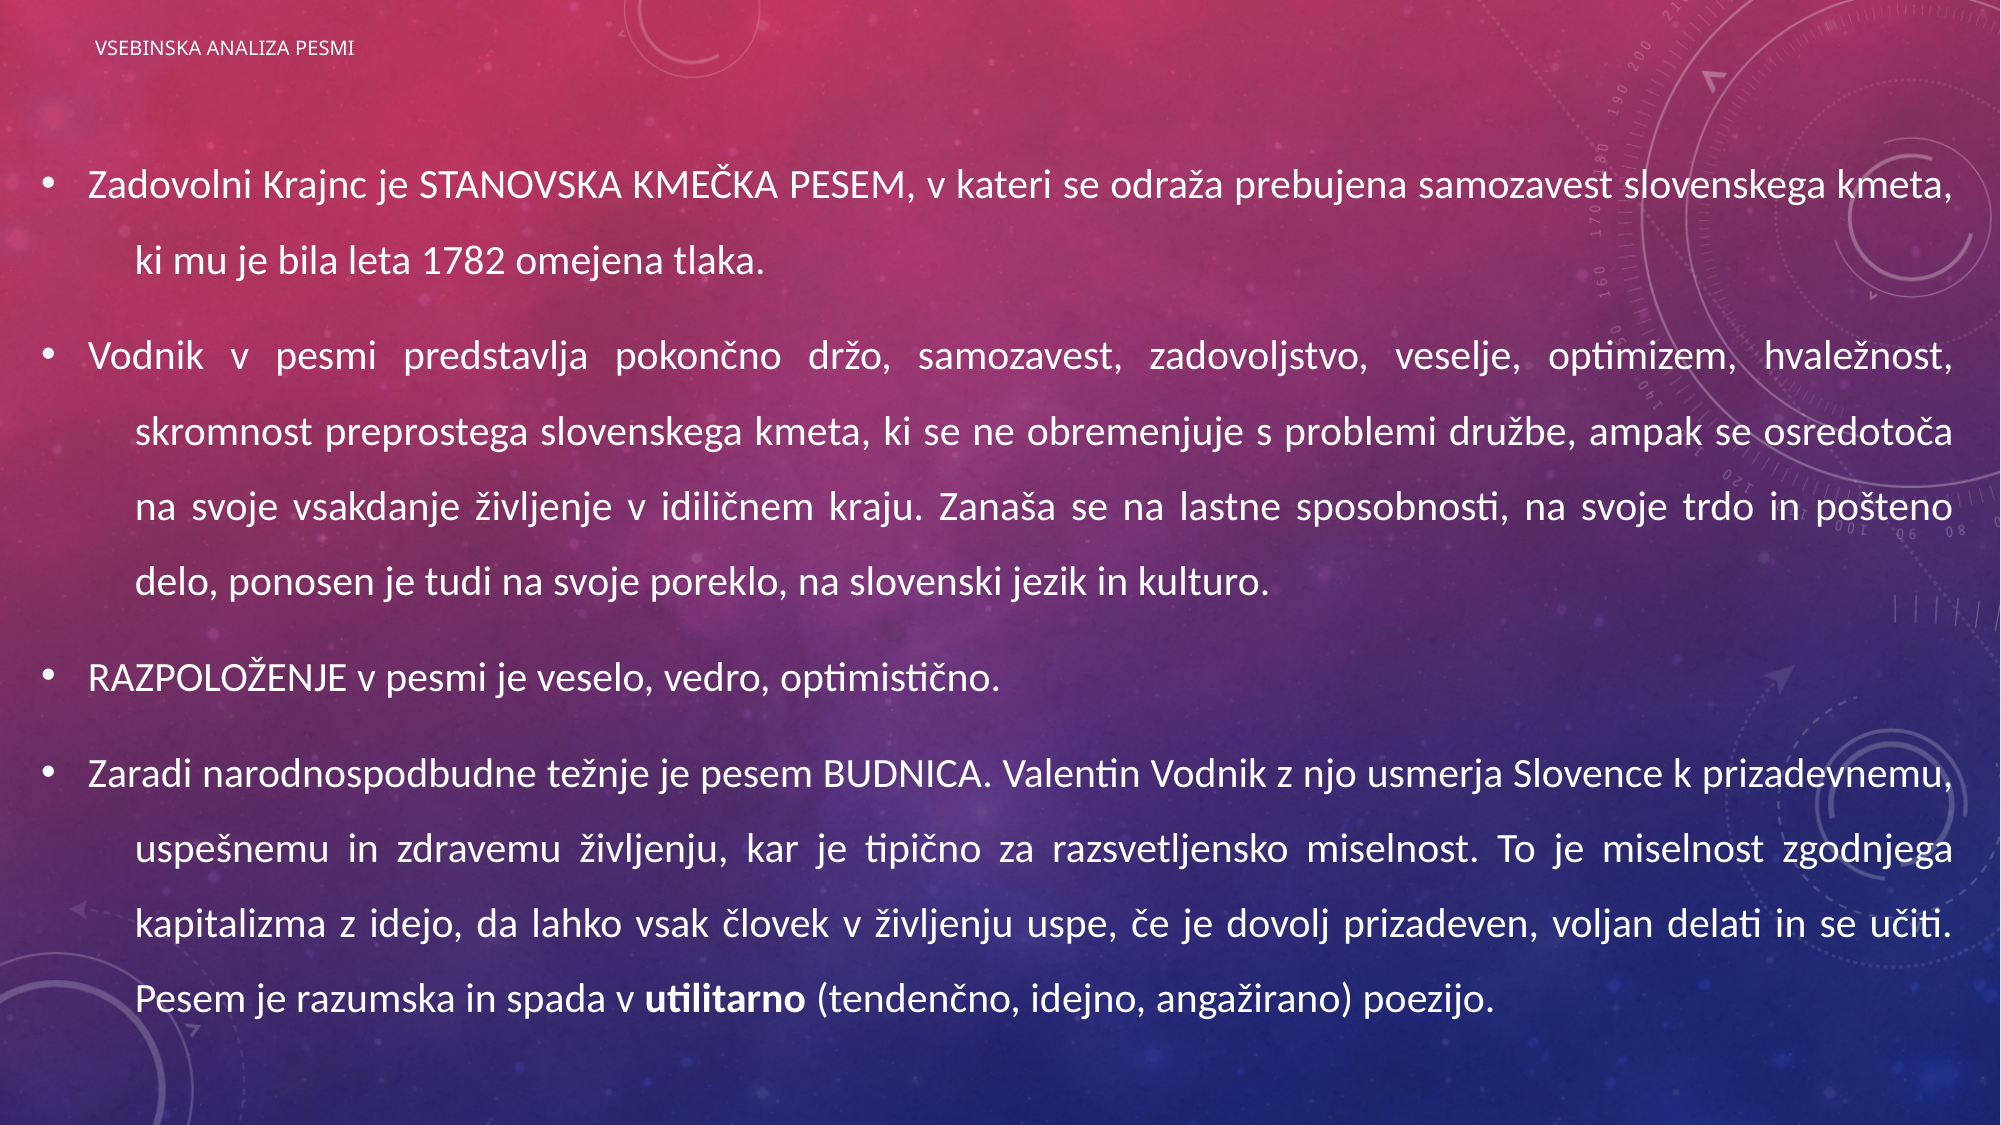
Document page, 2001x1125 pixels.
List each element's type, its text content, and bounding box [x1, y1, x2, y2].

list Zadovolni Krajnc je STANOVSKA KMEČKA PESEM, v kateri se odraža prebujena samozavest slovenskega kmeta, ki mu je bila leta 1782 omejena tlaka. Vodnik v pesmi predstavlja pokončno držo, samozavest, zadovoljstvo, veselje, optimizem, hvaležnost, skromnost preprostega slovenskega kmeta, ki se ne obremenjuje s problemi družbe, ampak se osredotoča na svoje vsakdanje življenje v idiličnem kraju. Zanaša se na lastne sposobnosti, na svoje trdo in pošteno delo, ponosen je tudi na svoje poreklo, na slovenski jezik in kulturo. RAZPOLOŽENJE v pesmi je veselo, vedro, optimistično. Zaradi narodnospodbudne težnje je pesem BUDNICA. Valentin Vodnik z njo usmerja Slovence k prizadevnemu, uspešnemu in zdravemu življenju, kar je tipično za razsvetljensko miselnost. To je miselnost zgodnjega kapitalizma z idejo, da lahko vsak človek v življenju uspe, če je dovolj prizadeven, voljan delati in se učiti. Pesem je razumska in spada v utilitarno (tendenčno, idejno, angažirano) poezijo. [26, 28, 1970, 1125]
